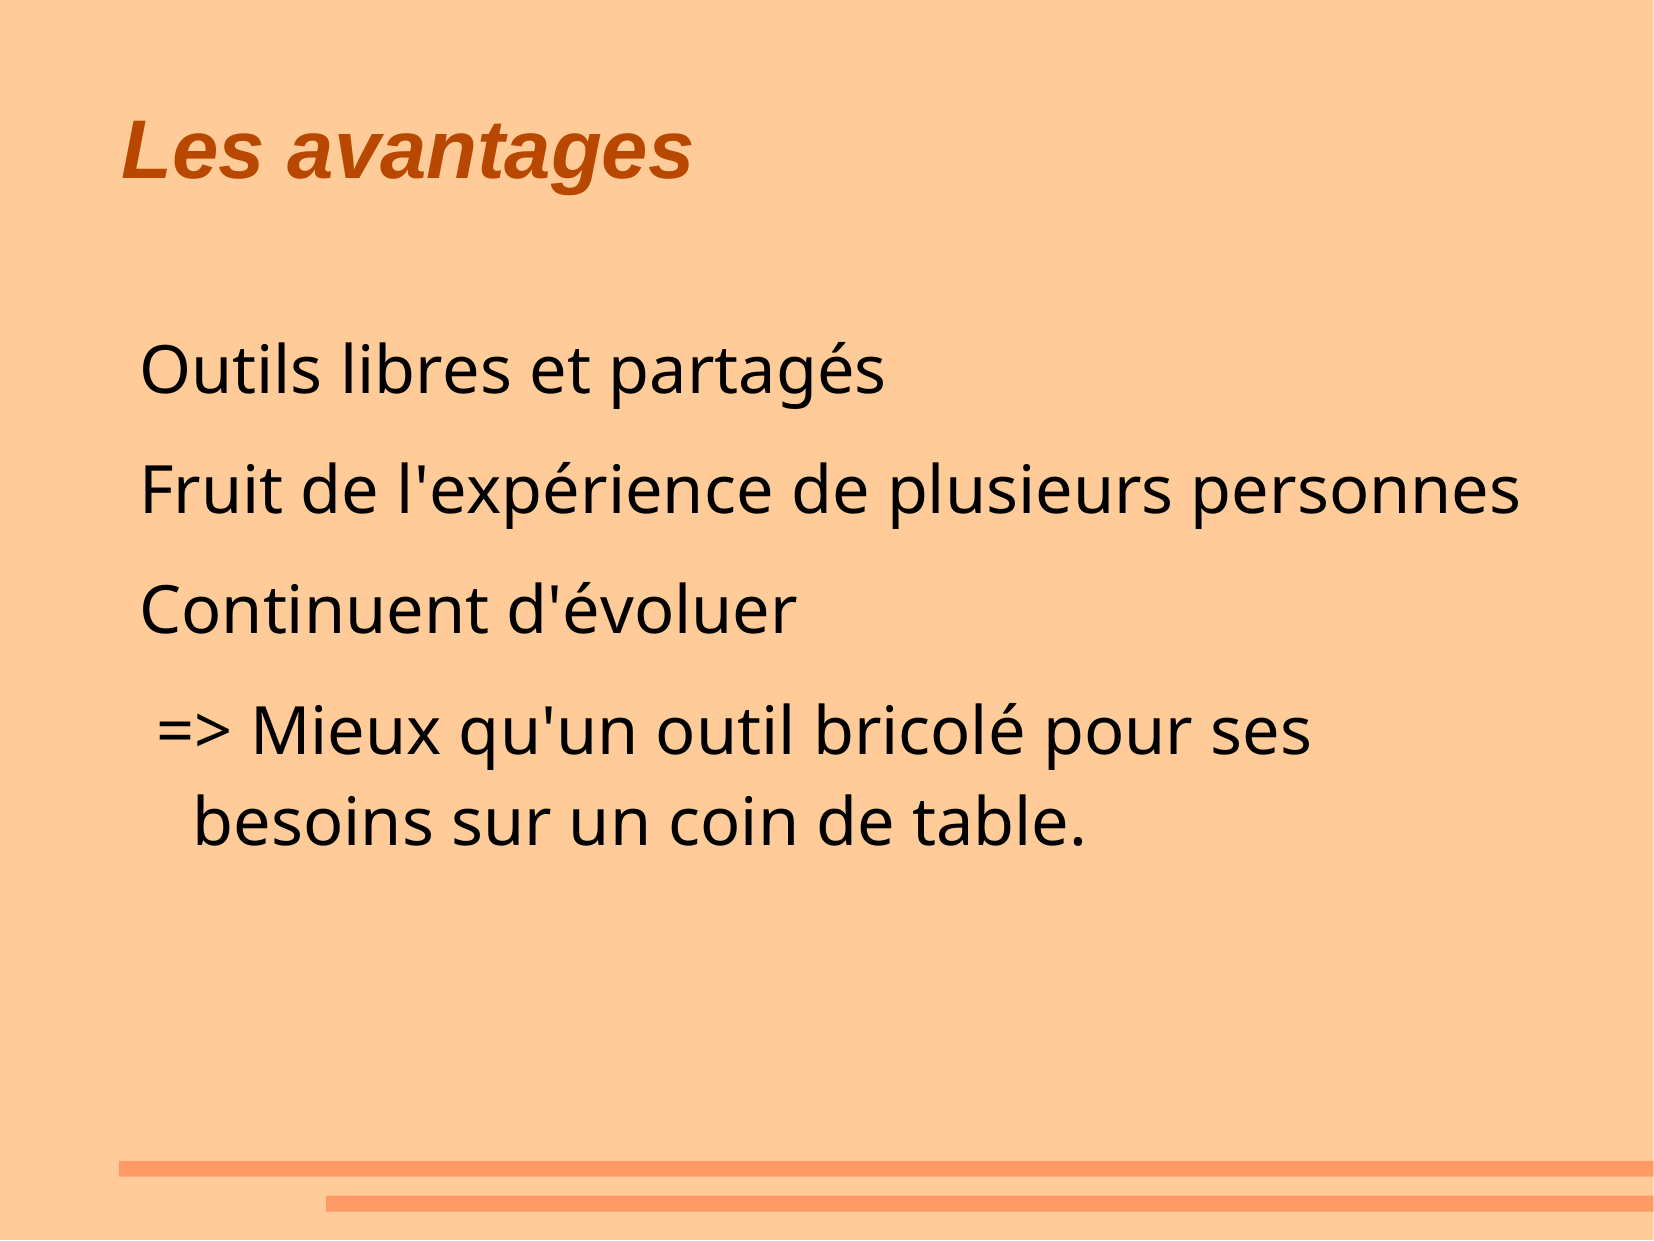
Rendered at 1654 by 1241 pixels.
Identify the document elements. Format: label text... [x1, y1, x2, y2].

list Outils libres et partagés Fruit de l'expérience de plusieurs personnes Continuent d'évoluer => Mieux qu'un outil bricolé pour ses besoins sur un coin de table. [121, 322, 1561, 977]
title Les avantages [121, 46, 1534, 254]
